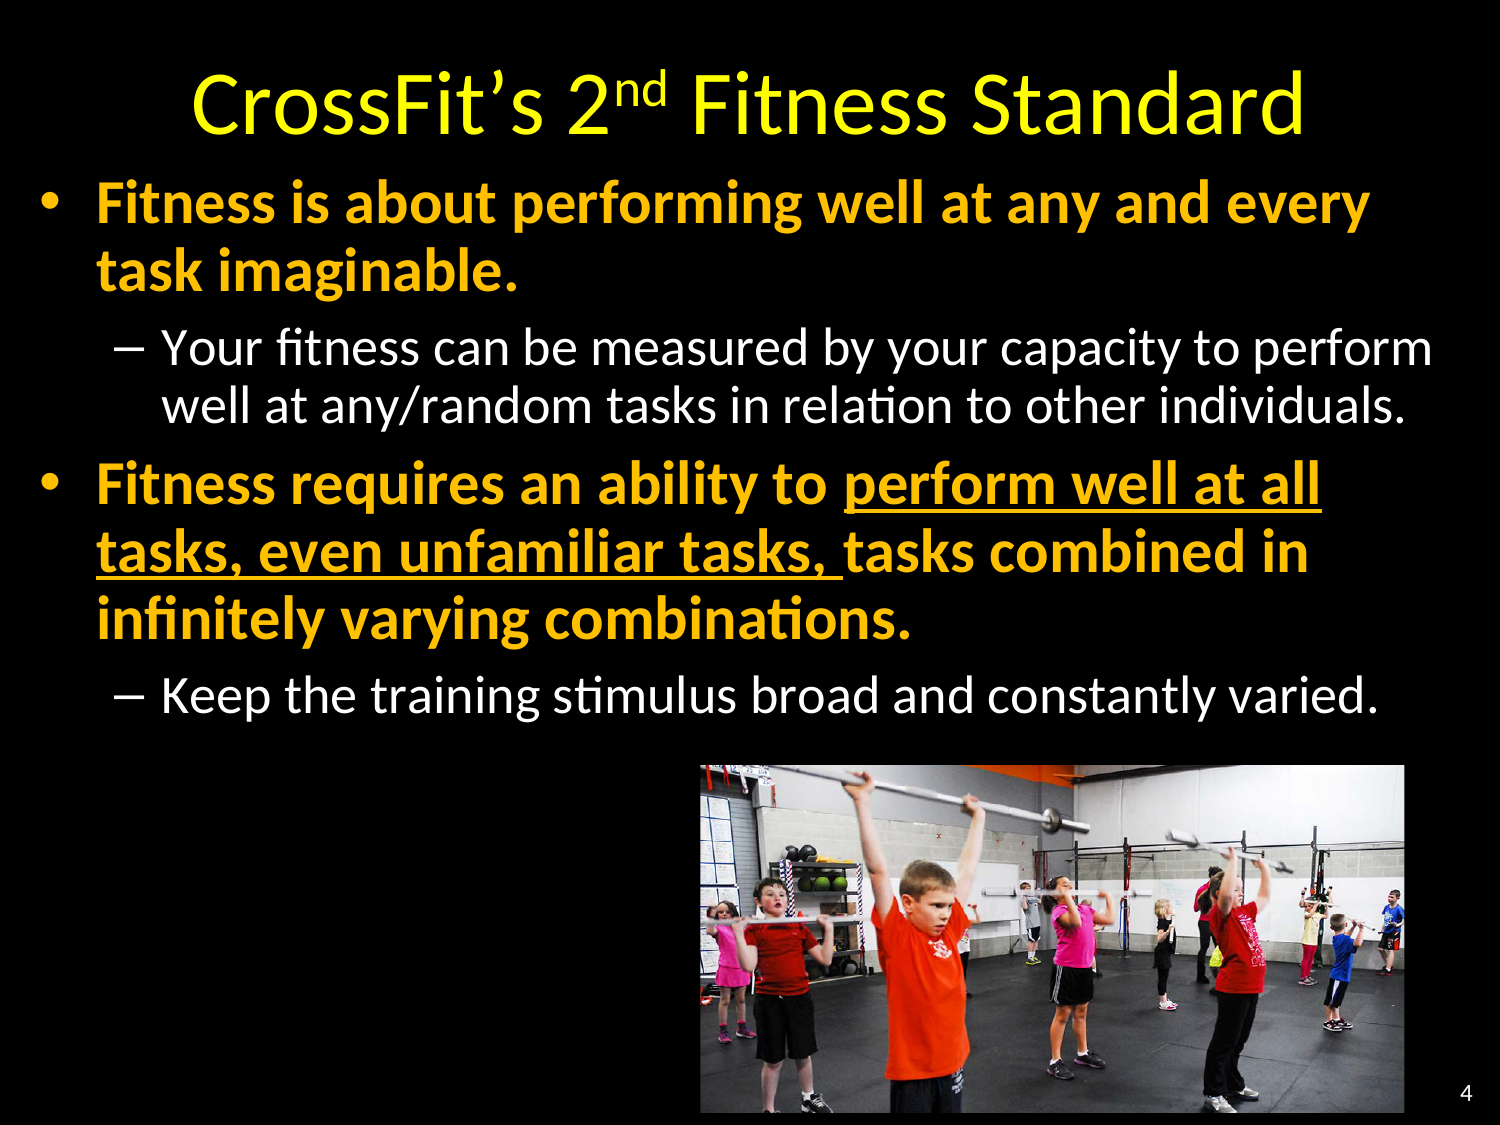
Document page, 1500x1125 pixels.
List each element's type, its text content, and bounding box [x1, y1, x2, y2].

text_box <number> [1137, 1061, 1488, 1122]
title CrossFit’s 2nd Fitness Standard [75, 24, 1426, 162]
picture [700, 765, 1405, 1113]
list Fitness is about performing well at any and every task imaginable. Your fitness can be measured by your capacity to perform well at any/random tasks in relation to other individuals. Fitness requires an ability to perform well at all tasks, even unfamiliar tasks, tasks combined in infinitely varying combinations. Keep the training stimulus broad and constantly varied. [24, 162, 1455, 1025]
